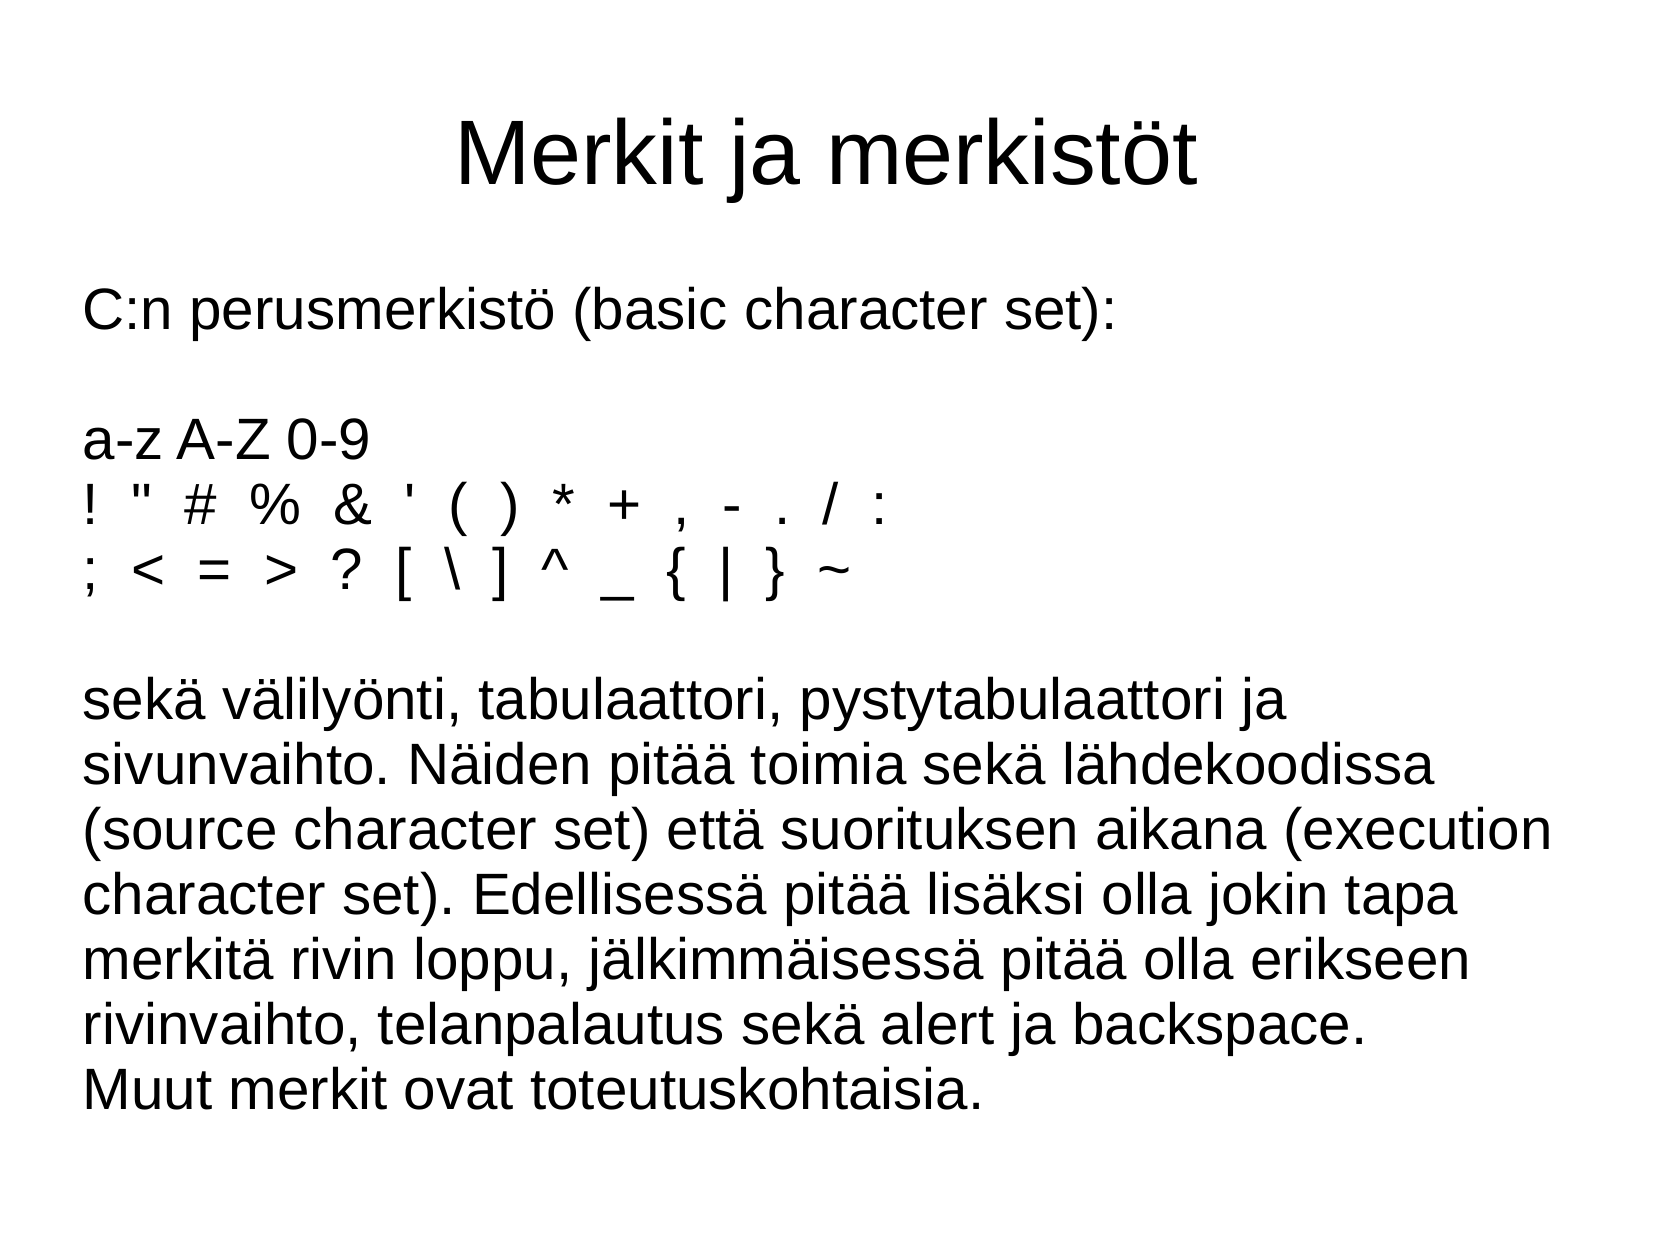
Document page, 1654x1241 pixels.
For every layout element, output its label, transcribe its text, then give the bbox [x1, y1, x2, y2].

subtitle C:n perusmerkistö (basic character set): a-z A-Z 0-9 ! " # % & ' ( ) * + , - . / : ; < = > ? [ \ ] ^ _ { | } ~ sekä välilyönti, tabulaattori, pystytabulaattori ja sivunvaihto. Näiden pitää toimia sekä lähdekoodissa (source character set) että suorituksen aikana (execution character set). Edellisessä pitää lisäksi olla jokin tapa merkitä rivin loppu, jälkimmäisessä pitää olla erikseen rivinvaihto, telanpalautus sekä alert ja backspace. Muut merkit ovat toteutuskohtaisia. [82, 276, 1571, 1123]
title Merkit ja merkistöt [82, 49, 1571, 257]
